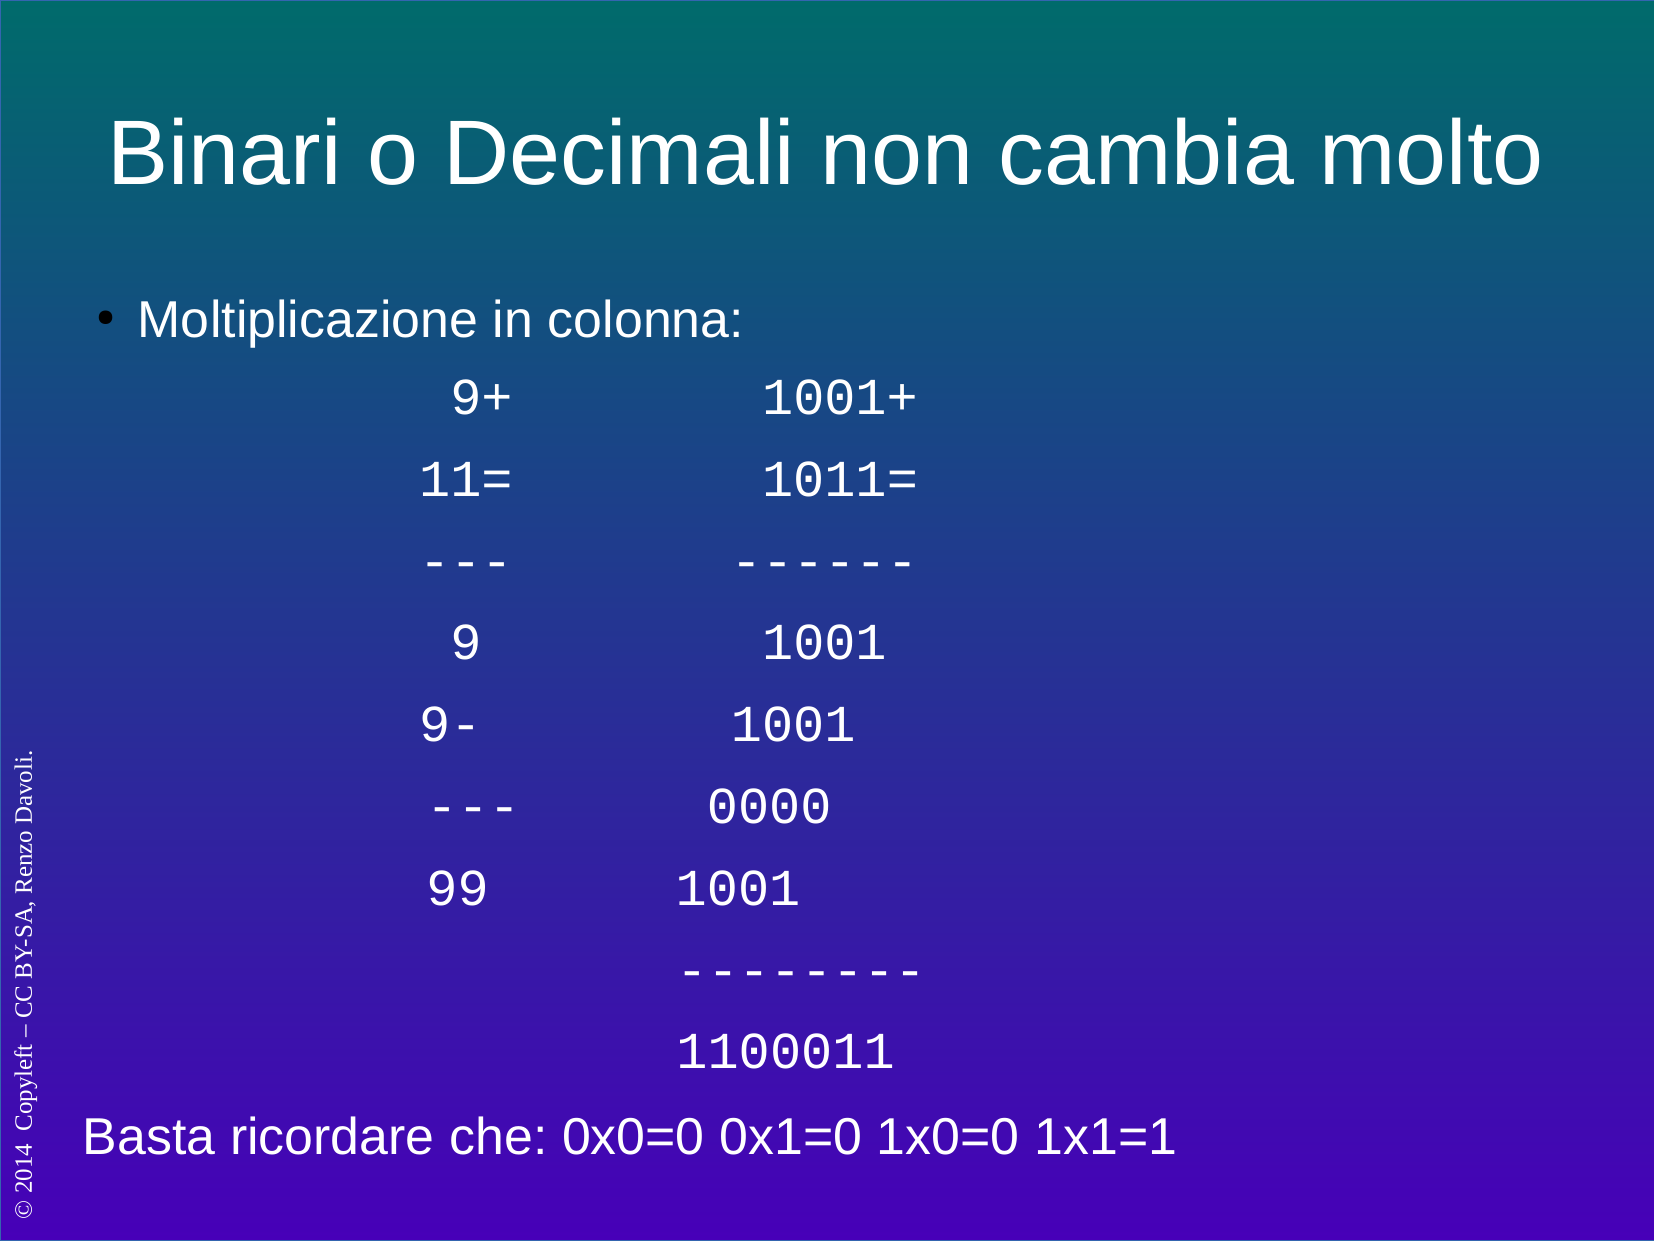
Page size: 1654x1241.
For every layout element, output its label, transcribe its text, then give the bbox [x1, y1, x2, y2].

title Binari o Decimali non cambia molto [82, 49, 1571, 257]
list Moltiplicazione in colonna: 9+ 1001+ 11= 1011= --- ------ 9 1001 9- 1001 --- 0000 99 1001 -------- 1100011 Basta ricordare che: 0x0=0 0x1=0 1x0=0 1x1=1 [82, 290, 1571, 1171]
